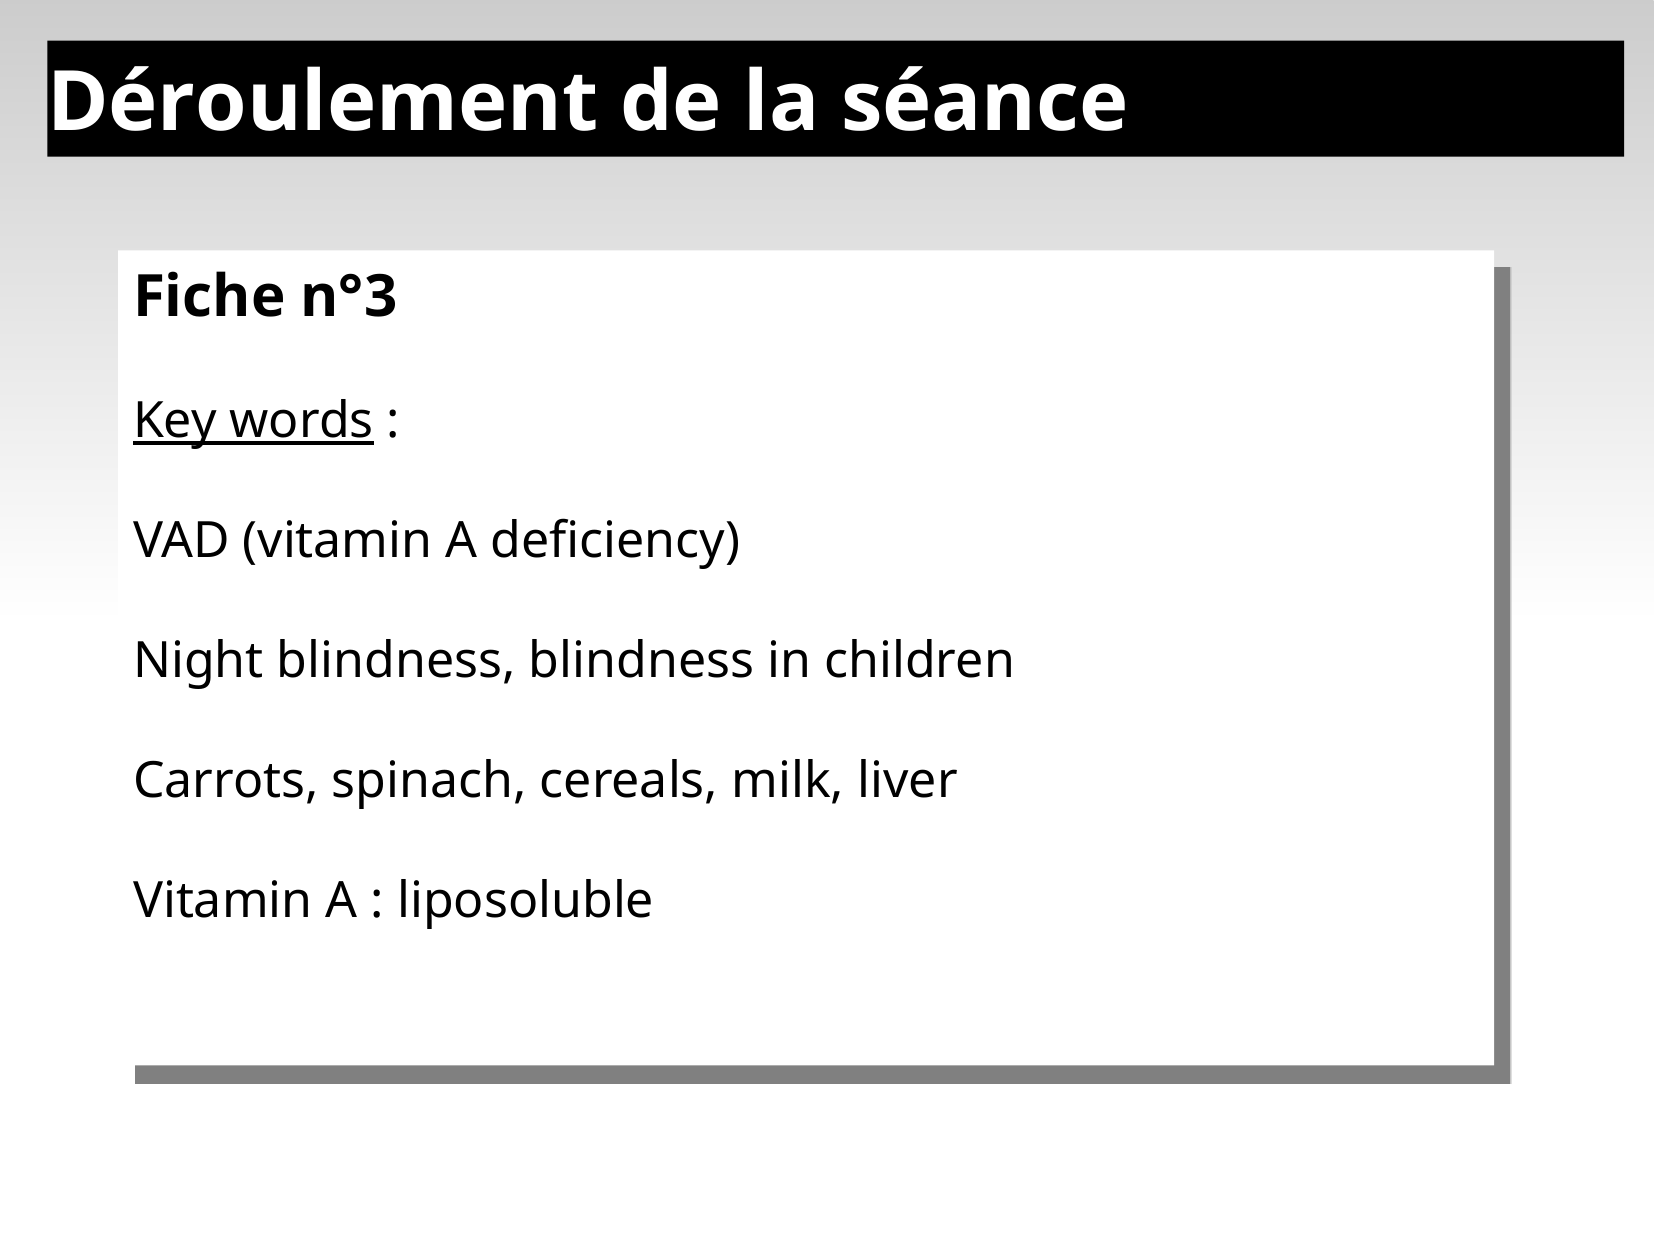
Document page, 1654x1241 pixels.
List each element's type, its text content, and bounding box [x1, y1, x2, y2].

text_box Fiche n°3 Key words : VAD (vitamin A deficiency) Night blindness, blindness in children Carrots, spinach, cereals, milk, liver Vitamin A : liposoluble [118, 250, 1495, 1066]
title Déroulement de la séance [47, 40, 1625, 157]
